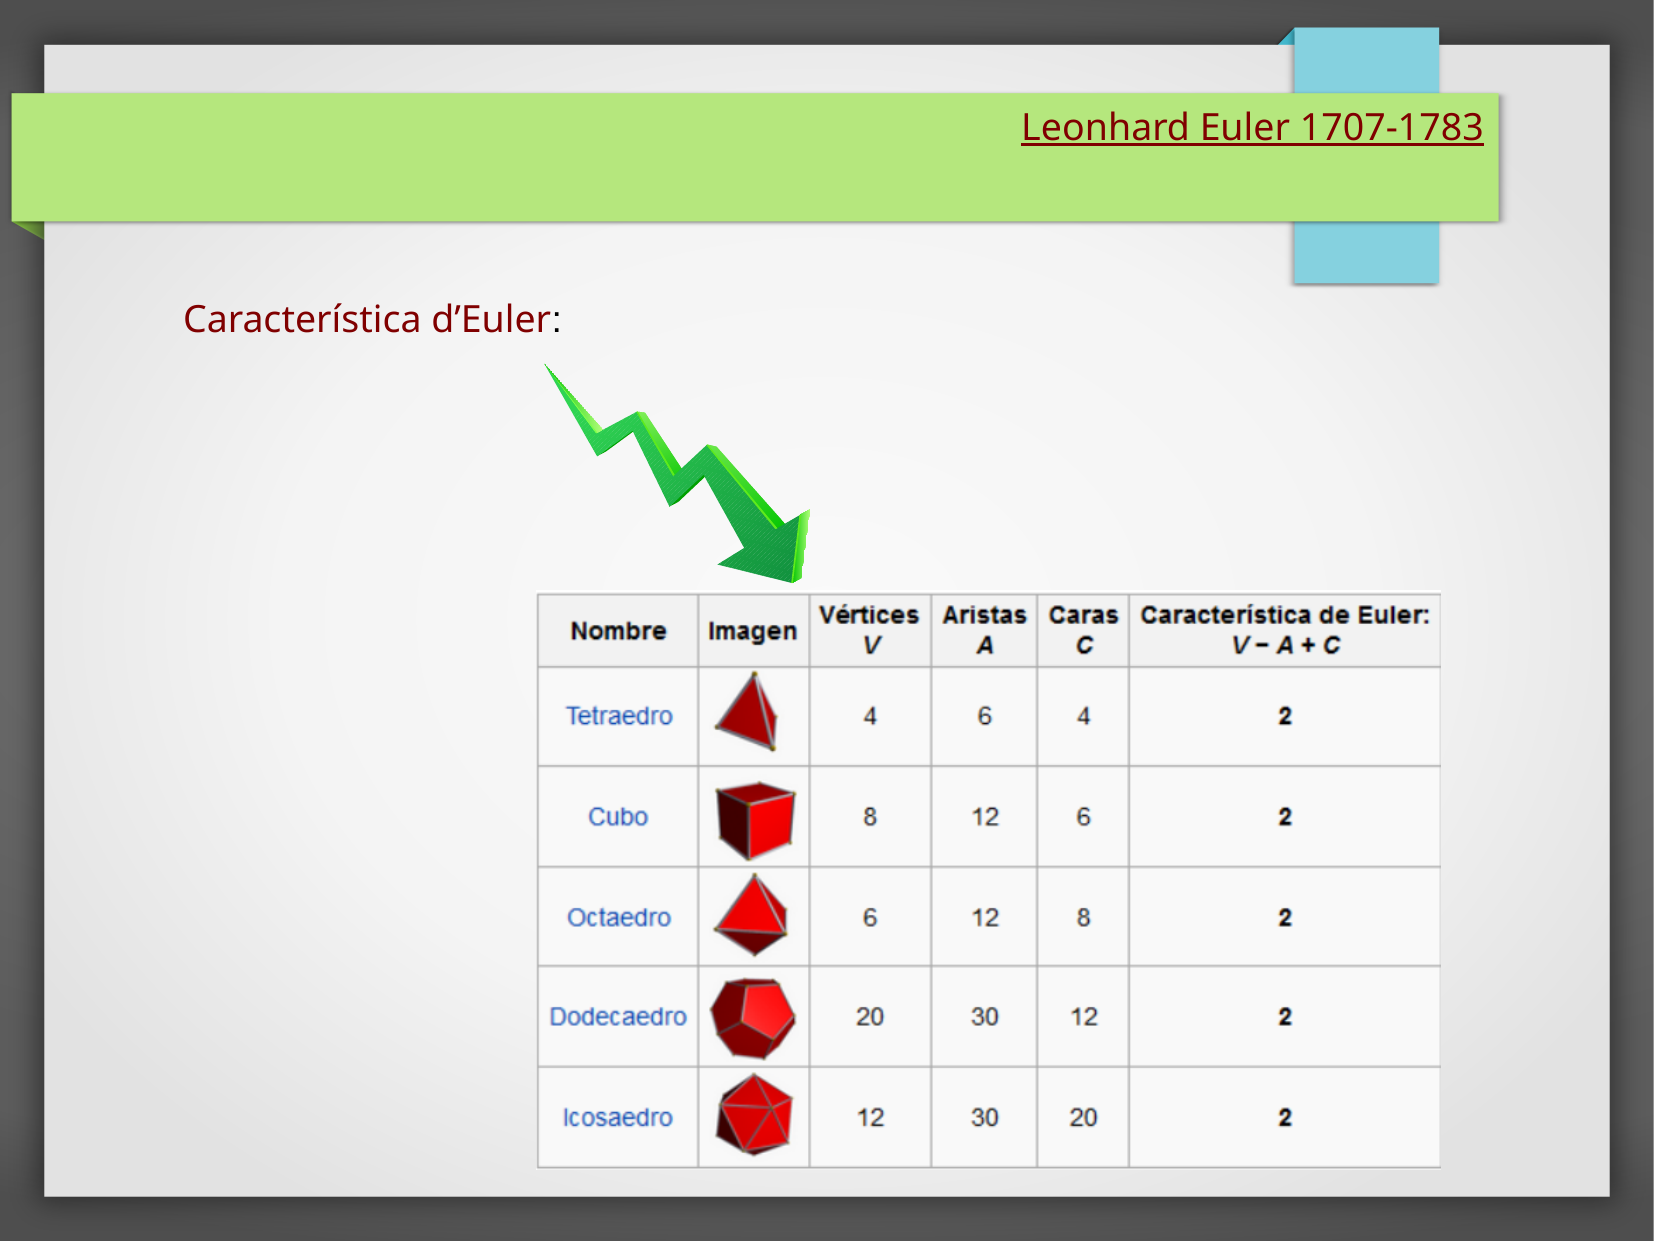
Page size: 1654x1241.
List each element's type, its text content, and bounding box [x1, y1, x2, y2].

text_box Característica d’Euler: [168, 285, 616, 395]
picture [0, 0, 1654, 1241]
text_box Leonhard Euler 1707-1783 [1006, 92, 1500, 161]
